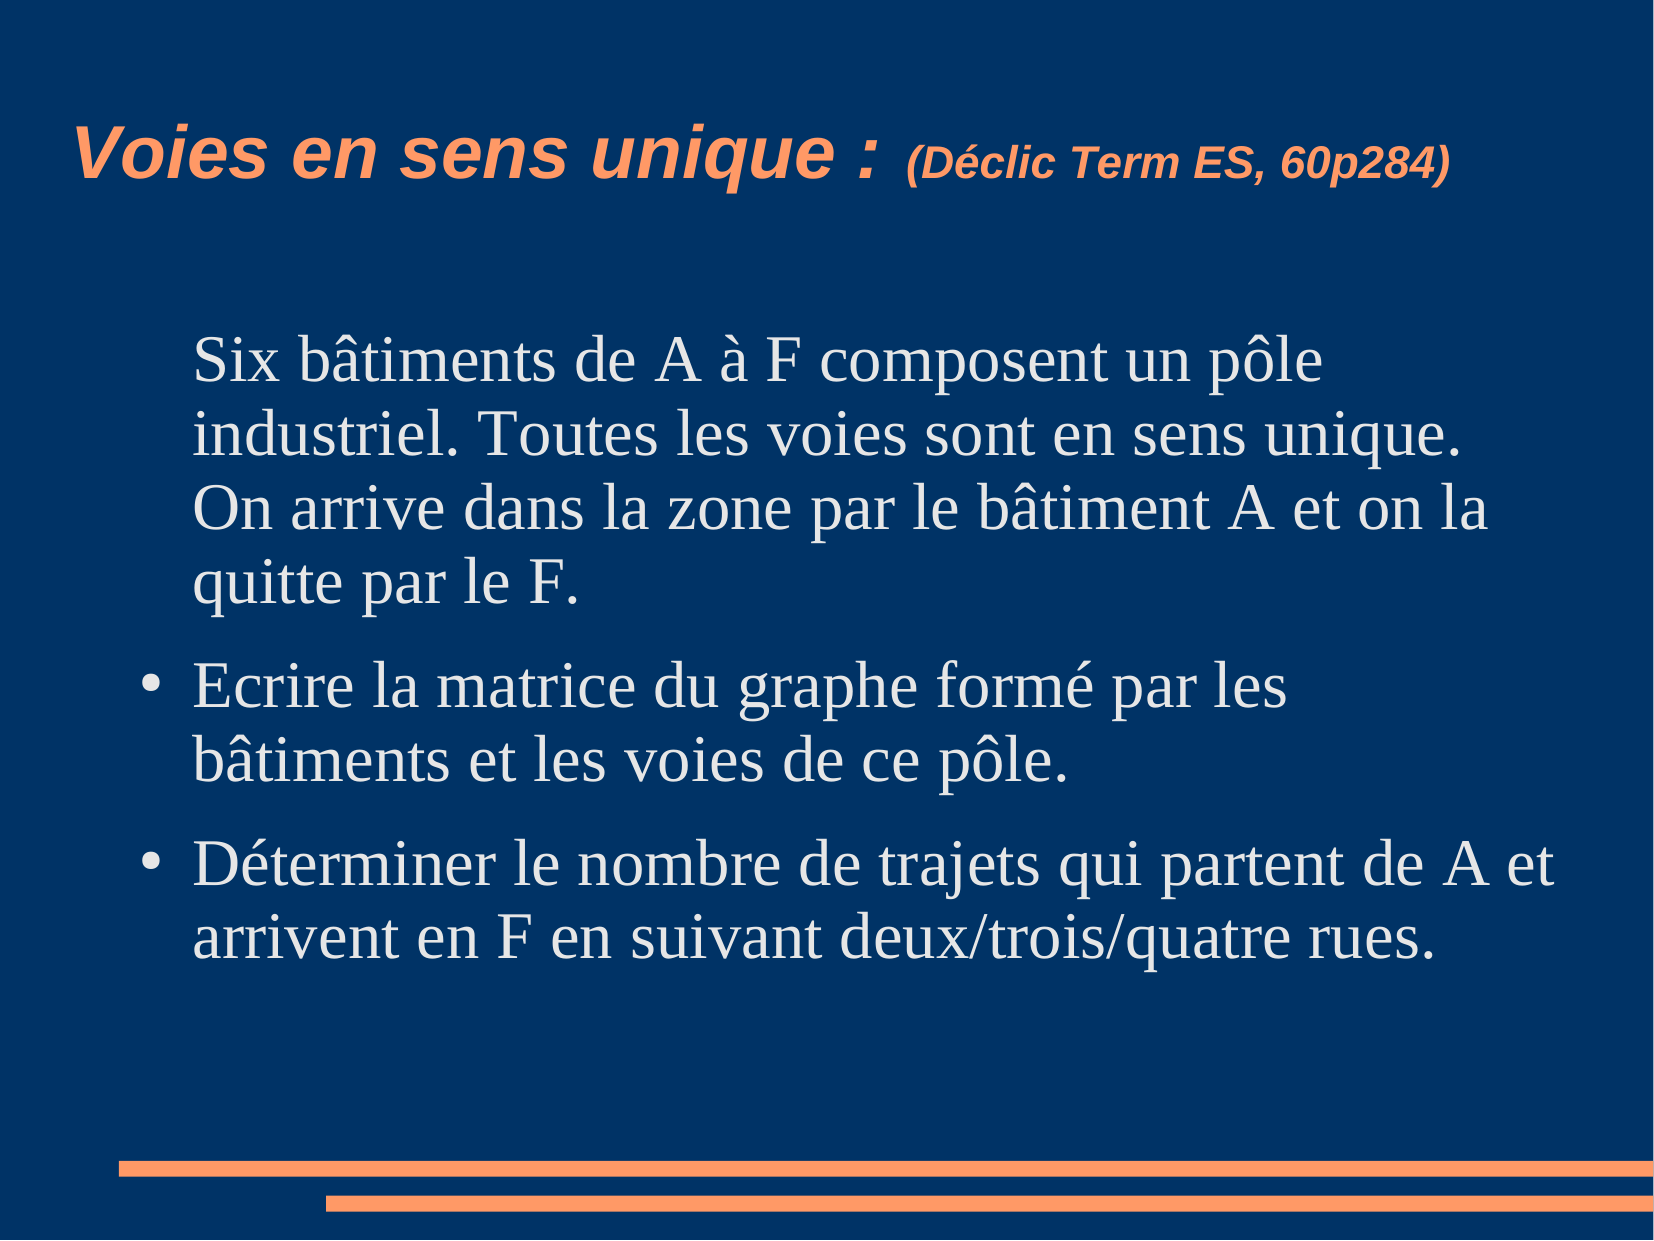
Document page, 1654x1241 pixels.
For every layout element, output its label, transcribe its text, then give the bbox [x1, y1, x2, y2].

list Six bâtiments de A à F composent un pôle industriel. Toutes les voies sont en sens unique. On arrive dans la zone par le bâtiment A et on la quitte par le F. Ecrire la matrice du graphe formé par les bâtiments et les voies de ce pôle. Déterminer le nombre de trajets qui partent de A et arrivent en F en suivant deux/trois/quatre rues. [121, 322, 1561, 1132]
title Voies en sens unique : (Déclic Term ES, 60p284) [70, 46, 1595, 254]
